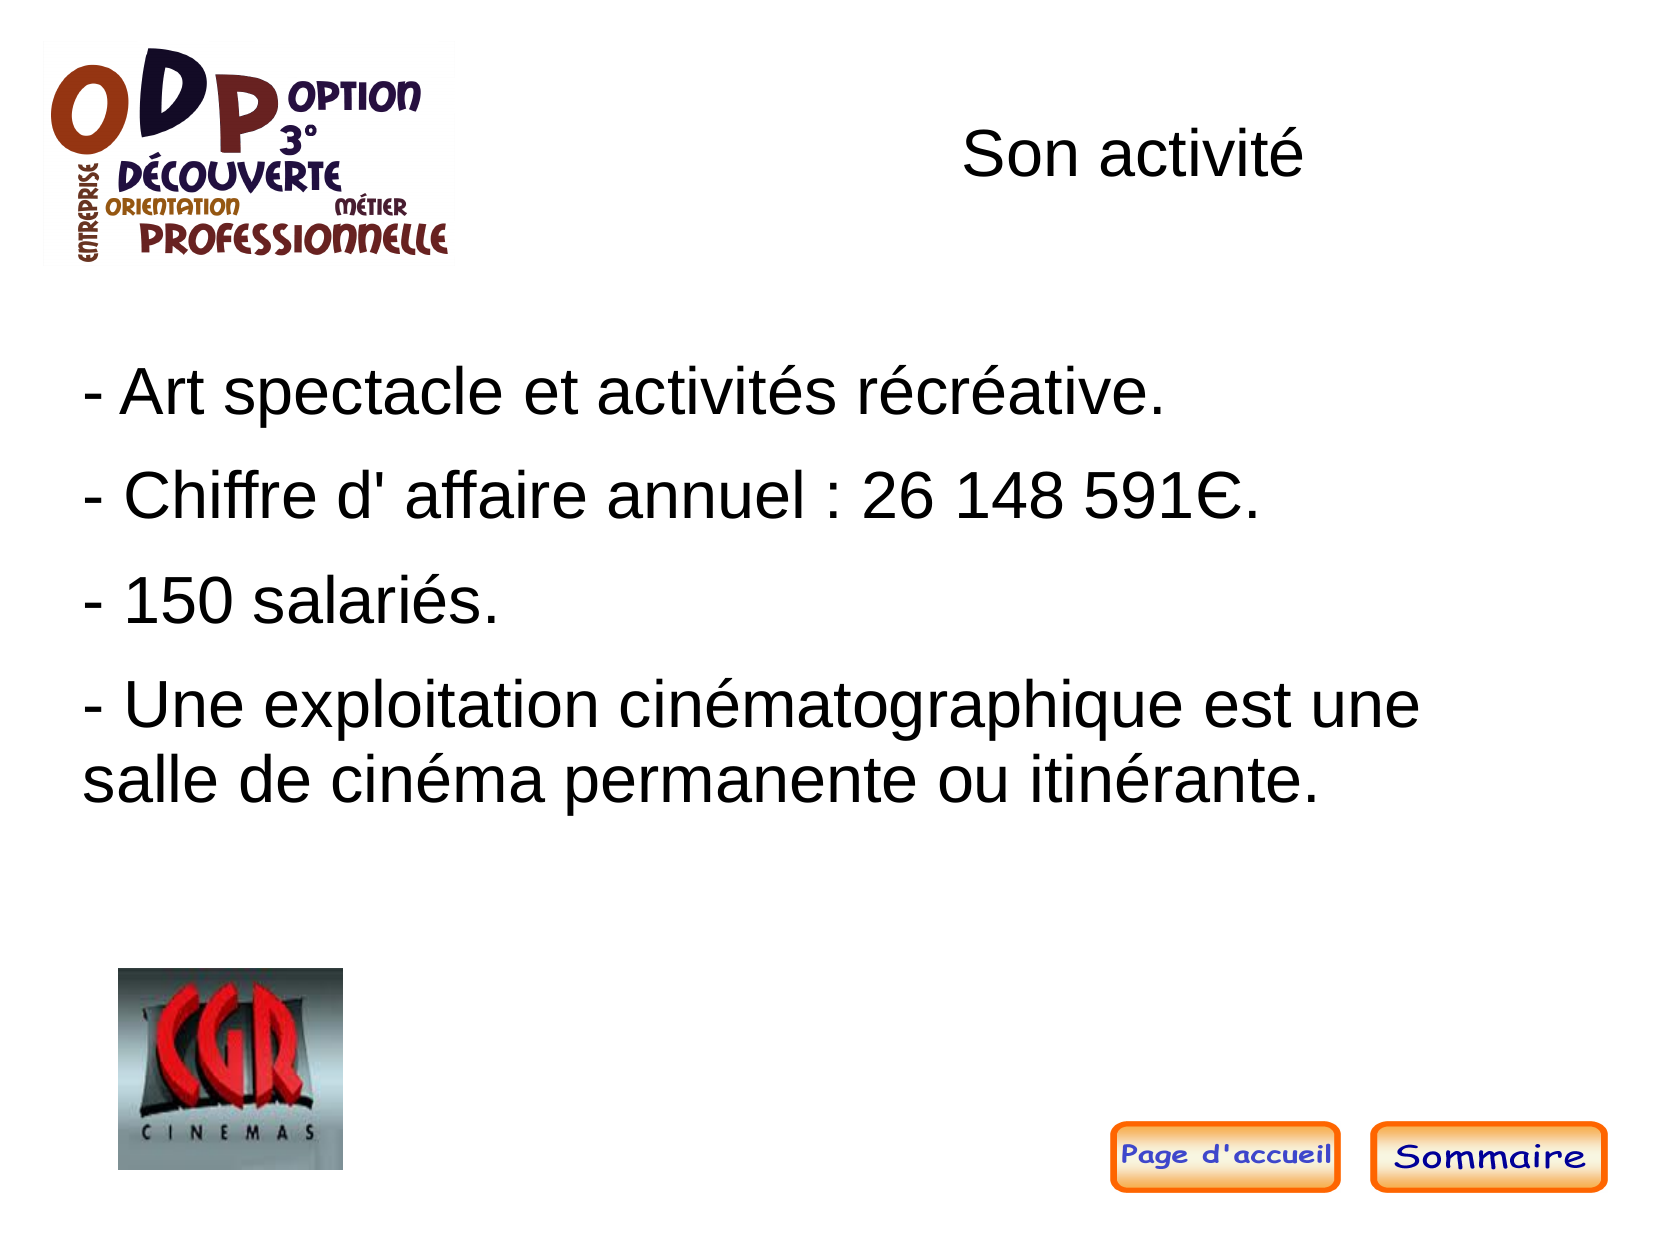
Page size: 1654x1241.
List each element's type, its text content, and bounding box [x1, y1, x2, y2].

picture [1370, 1121, 1608, 1193]
picture [1110, 1130, 1341, 1193]
picture [118, 968, 343, 1170]
picture [43, 41, 455, 266]
title Son activité [637, 49, 1630, 257]
list - Art spectacle et activités récréative. - Chiffre d' affaire annuel : 26 148 591Є. - 150 salariés. - Une exploitation cinématographique est une salle de cinéma permanente ou itinérante. [82, 354, 1571, 1130]
